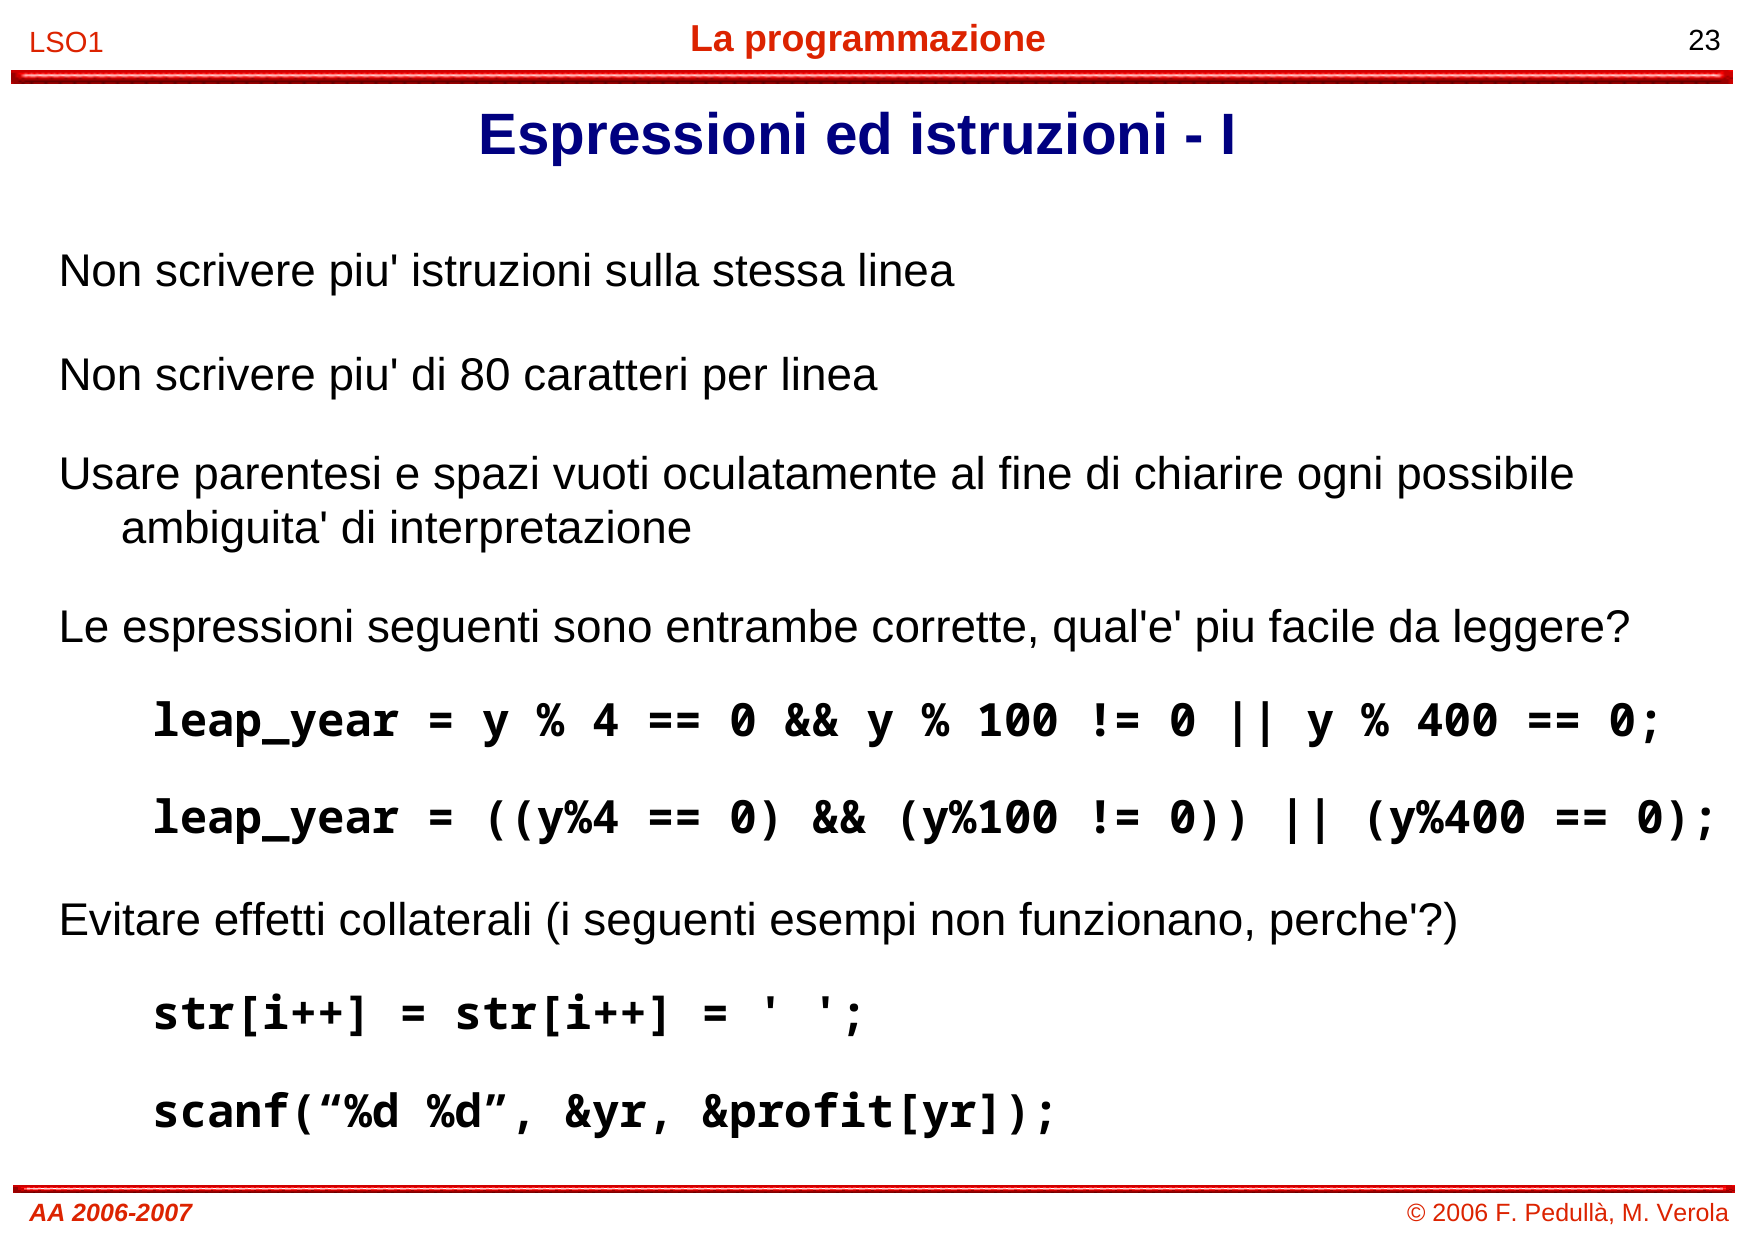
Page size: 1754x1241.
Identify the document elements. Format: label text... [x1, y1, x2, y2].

list Non scrivere piu' istruzioni sulla stessa linea Non scrivere piu' di 80 caratteri per linea Usare parentesi e spazi vuoti oculatamente al fine di chiarire ogni possibile ambiguita' di interpretazione Le espressioni seguenti sono entrambe corrette, qual'e' piu facile da leggere? leap_year = y % 4 == 0 && y % 100 != 0 || y % 400 == 0; leap_year = ((y%4 == 0) && (y%100 != 0)) || (y%400 == 0); Evitare effetti collaterali (i seguenti esempi non funzionano, perche'?) str[i++] = str[i++] = ' '; scanf(“%d %d”, &yr, &profit[yr]); [58, 244, 1747, 1100]
text_box Espressioni ed istruzioni - I [386, 98, 1330, 187]
picture [13, 1185, 1735, 1193]
picture [11, 70, 1733, 84]
